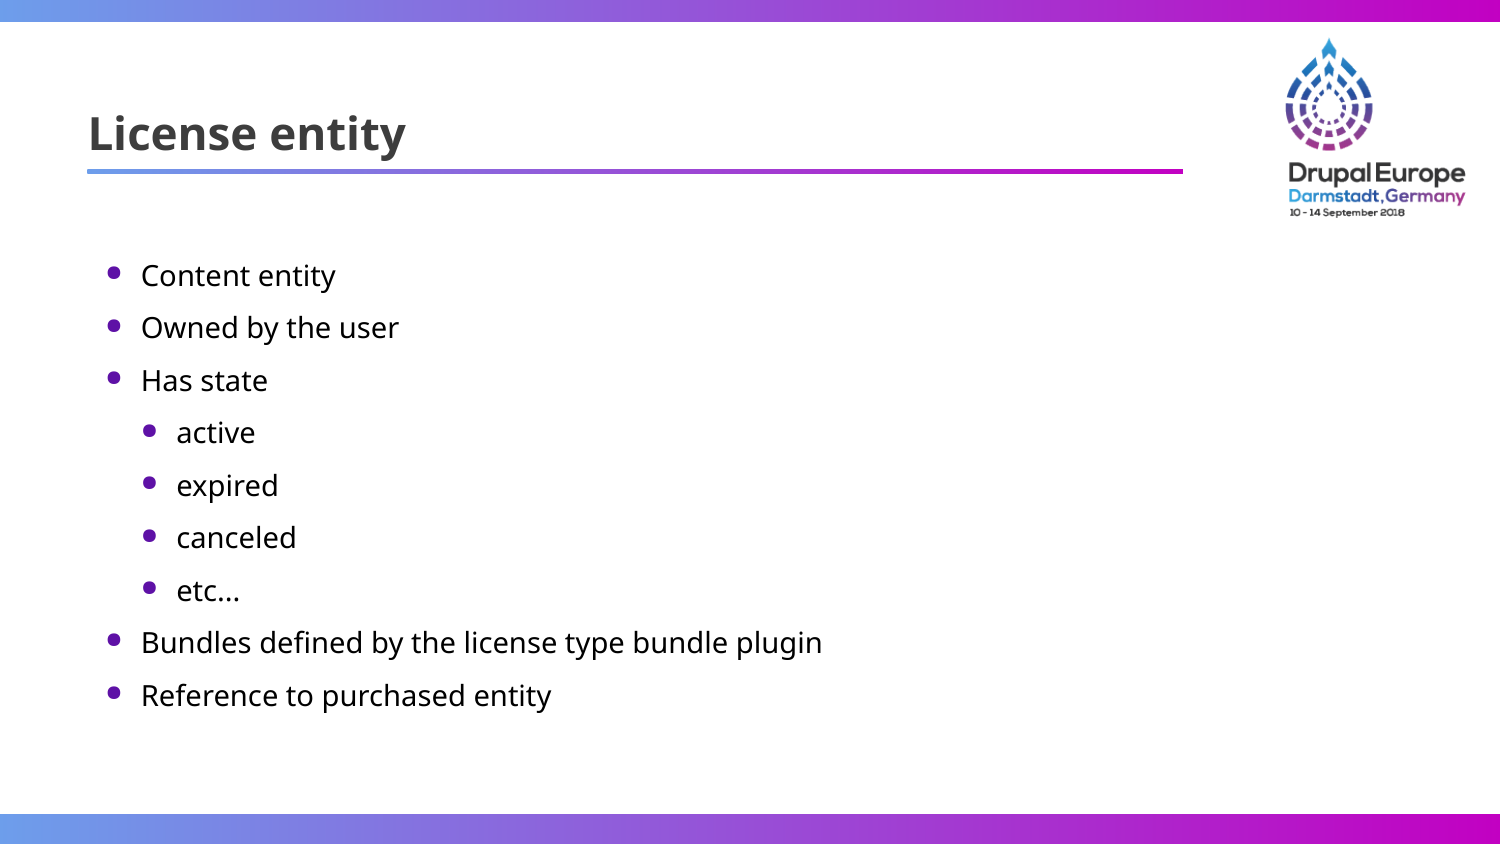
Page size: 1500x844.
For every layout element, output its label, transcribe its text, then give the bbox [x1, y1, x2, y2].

text_box [0, 0, 1500, 22]
text_box Content entity Owned by the user Has state active expired canceled etc... Bundles defined by the license type bundle plugin Reference to purchased entity [90, 224, 883, 682]
text_box License entity [72, 89, 964, 176]
text_box [964, 169, 1183, 174]
picture [1285, 37, 1466, 219]
text_box [0, 814, 1500, 844]
